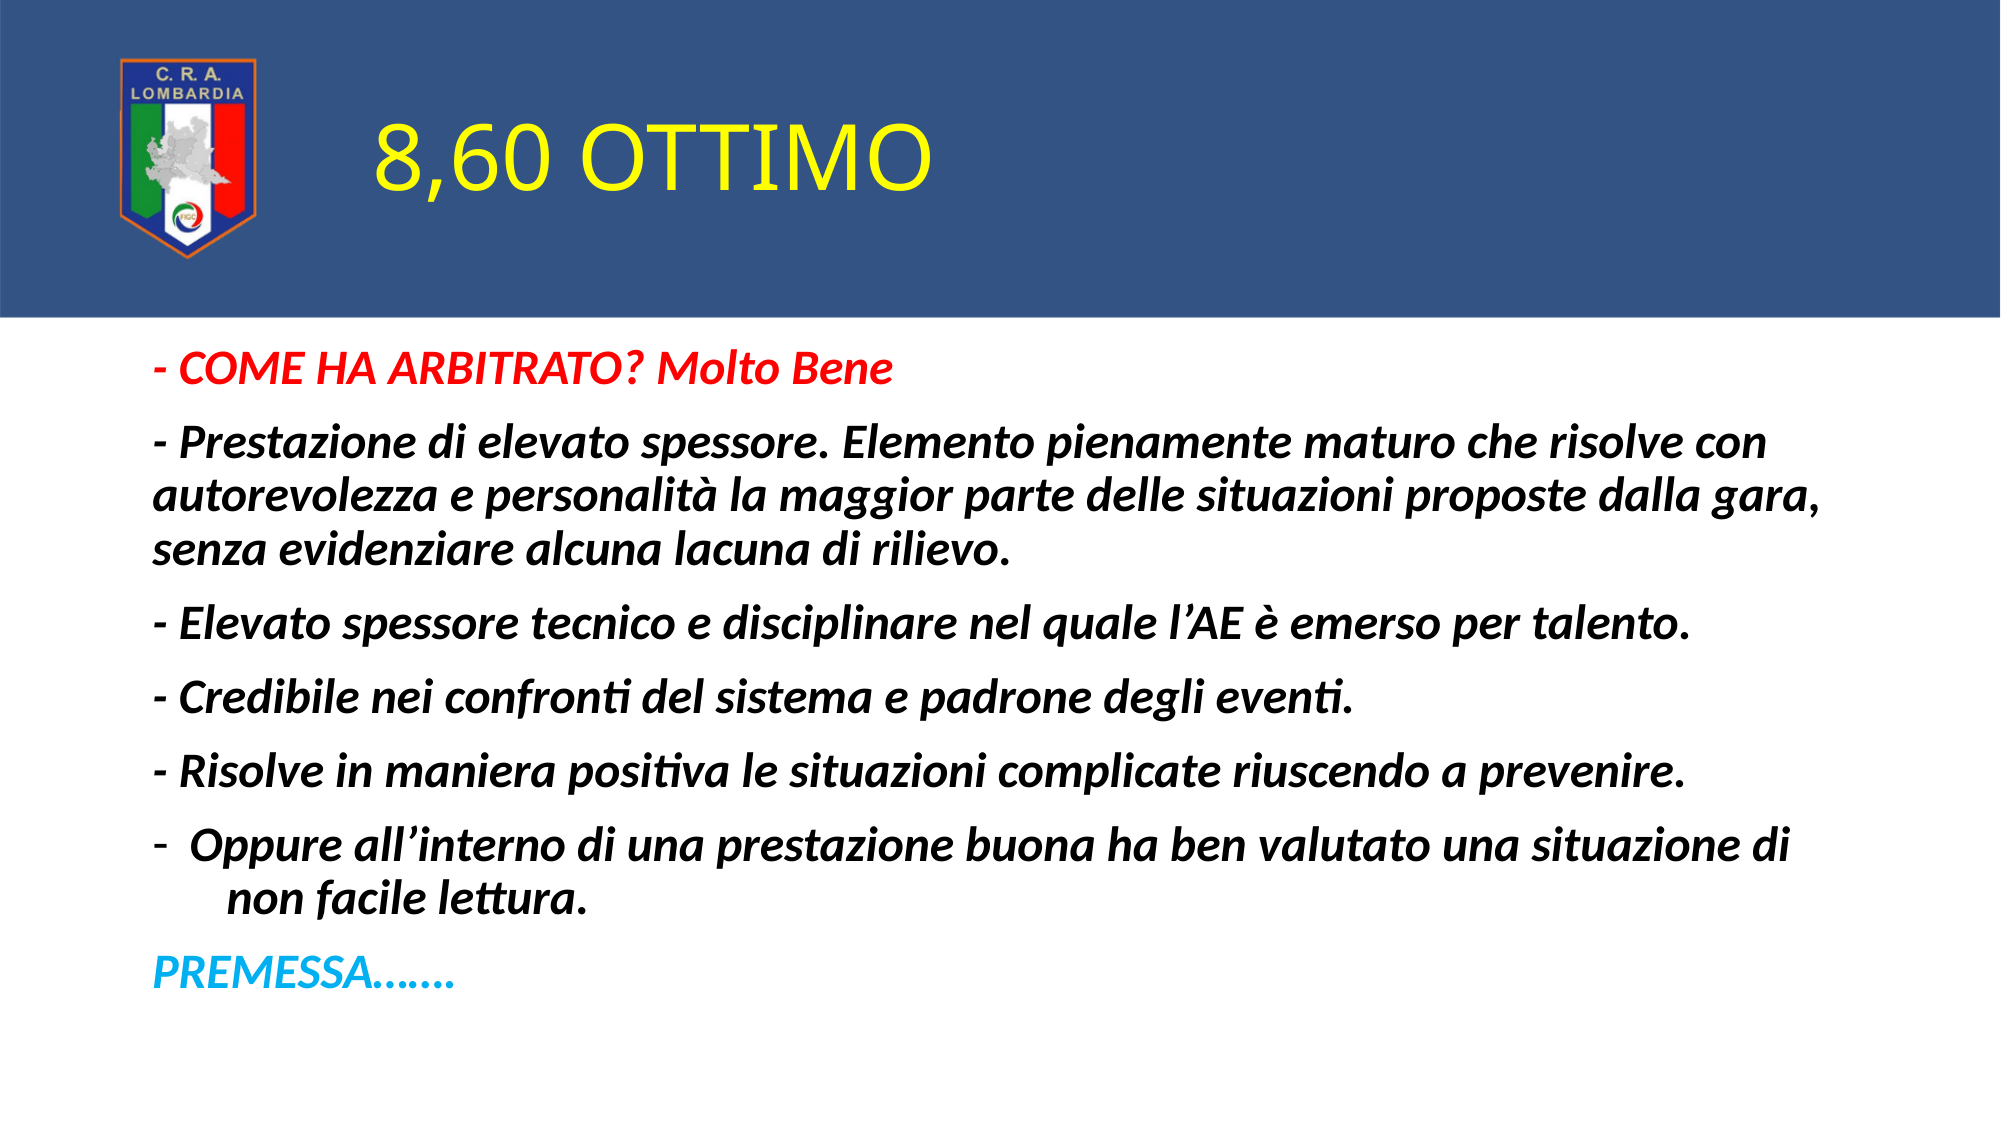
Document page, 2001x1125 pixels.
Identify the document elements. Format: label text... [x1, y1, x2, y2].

title 8,60 OTTIMO [357, 59, 1863, 261]
list - COME HA ARBITRATO? Molto Bene - Prestazione di elevato spessore. Elemento pienamente maturo che risolve con autorevolezza e personalità la maggior parte delle situazioni proposte dalla gara, senza evidenziare alcuna lacuna di rilievo. - Elevato spessore tecnico e disciplinare nel quale l’AE è emerso per talento. - Credibile nei confronti del sistema e padrone degli eventi. - Risolve in maniera positiva le situazioni complicate riuscendo a prevenire. Oppure all’interno di una prestazione buona ha ben valutato una situazione di non facile lettura. PREMESSA……. [137, 334, 1863, 1014]
